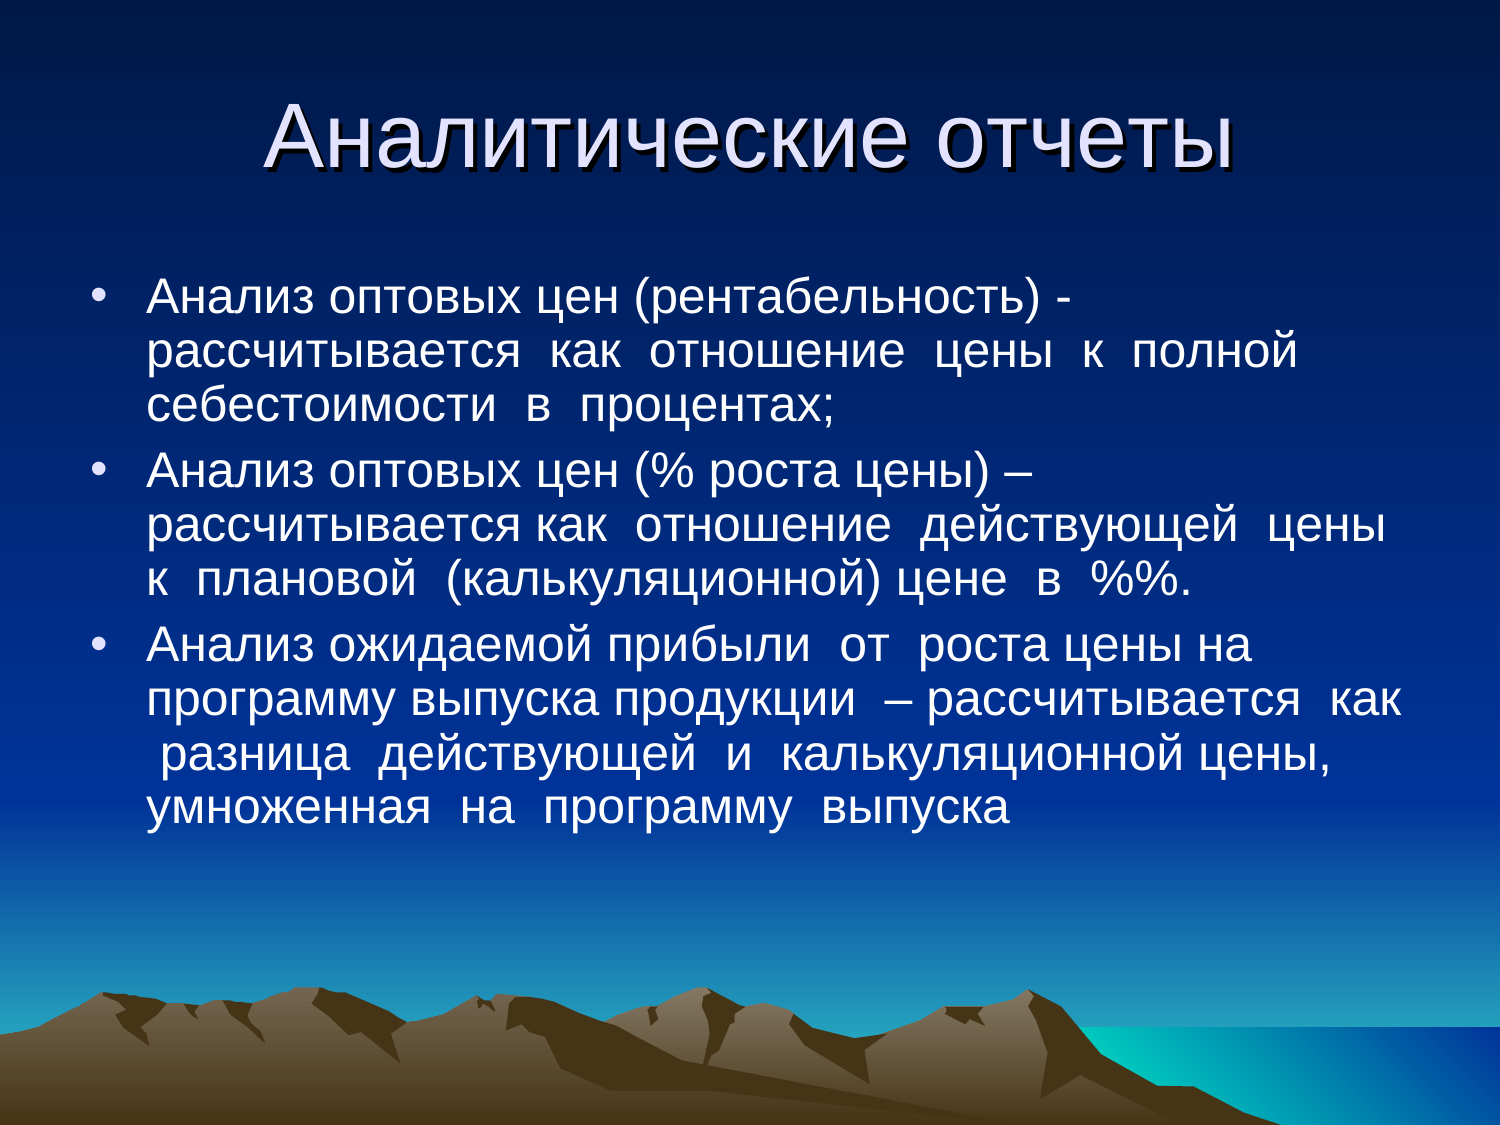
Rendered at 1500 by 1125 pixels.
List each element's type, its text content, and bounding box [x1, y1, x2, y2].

text_box Аналитические отчеты [75, 37, 1426, 225]
text_box Анализ оптовых цен (рентабельность) - рассчитывается как отношение цены к полной себестоимости в процентах; Анализ оптовых цен (% роста цены) – рассчитывается как отношение действующей цены к плановой (калькуляционной) цене в %%. Анализ ожидаемой прибыли от роста цены на программу выпуска продукции – рассчитывается как разница действующей и калькуляционной цены, умноженная на программу выпуска [75, 262, 1426, 1001]
